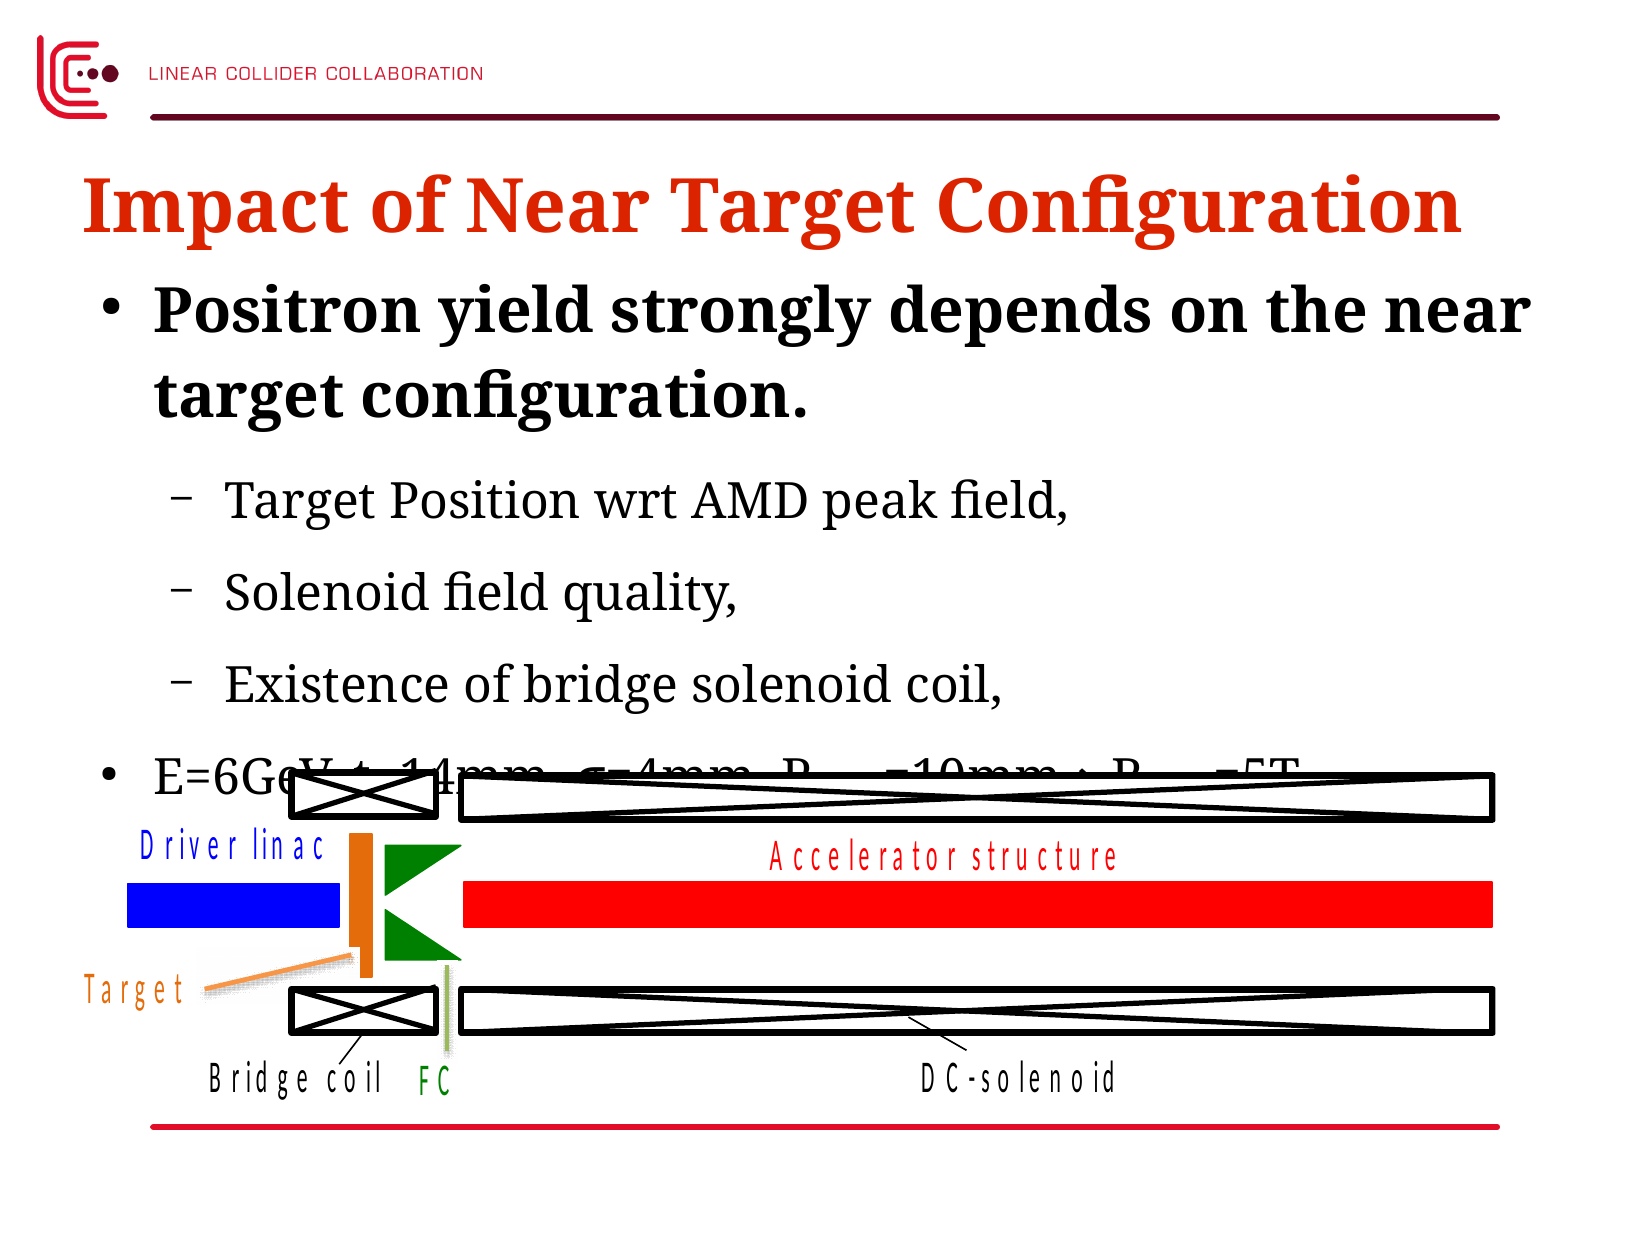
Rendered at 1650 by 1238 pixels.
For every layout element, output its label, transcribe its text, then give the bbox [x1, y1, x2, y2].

title Impact of Near Target Configuration [82, 100, 1568, 265]
list Positron yield strongly depends on the near target configuration. Target Position wrt AMD peak field, Solenoid field quality, Existence of bridge solenoid coil, E=6GeV, t=14mm, σ=4mm, RAMD=10mm、BAMD=5T [82, 265, 1568, 1083]
picture [37, 35, 482, 119]
picture [59, 767, 1500, 1134]
